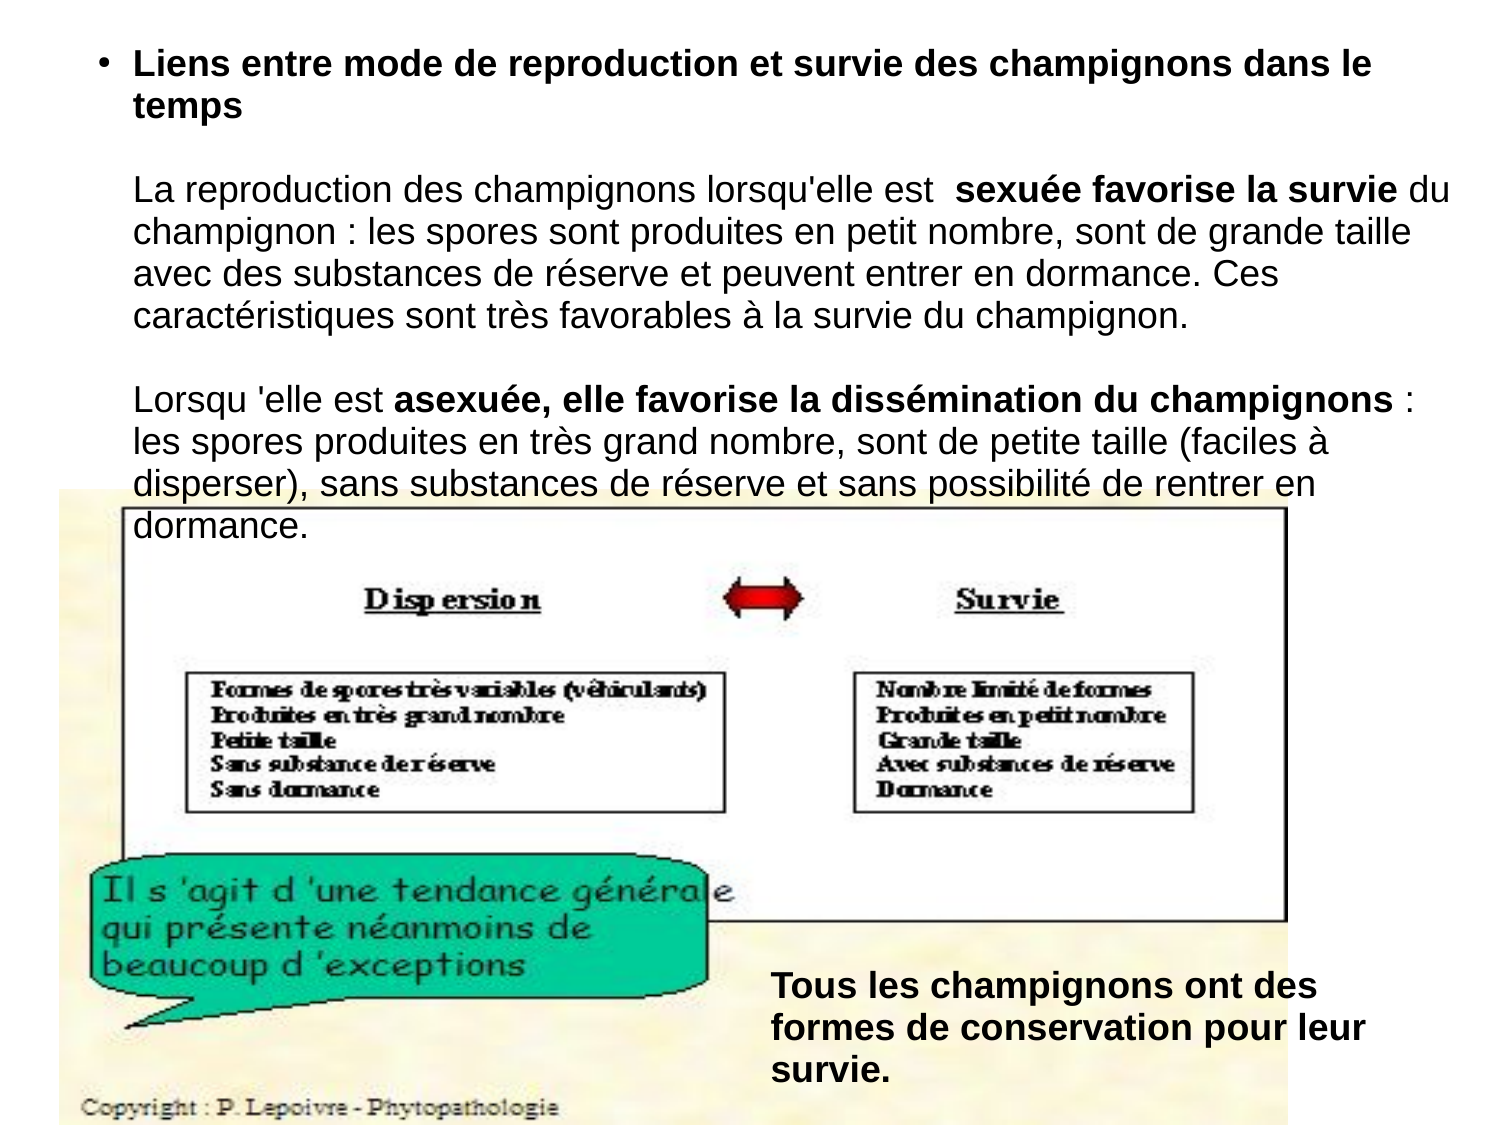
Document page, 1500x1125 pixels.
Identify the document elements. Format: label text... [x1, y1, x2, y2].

text_box Tous les champignons ont des formes de conservation pour leur survie. [755, 956, 1465, 1102]
text_box Liens entre mode de reproduction et survie des champignons dans le temps La reproduction des champignons lorsqu'elle est sexuée favorise la survie du champignon : les spores sont produites en petit nombre, sont de grande taille avec des substances de réserve et peuvent entrer en dormance. Ces caractéristiques sont très favorables à la survie du champignon. Lorsqu 'elle est asexuée, elle favorise la dissémination du champignons : les spores produites en très grand nombre, sont de petite taille (faciles à disperser), sans substances de réserve et sans possibilité de rentrer en dormance. [82, 35, 1477, 603]
picture [59, 489, 1288, 1125]
